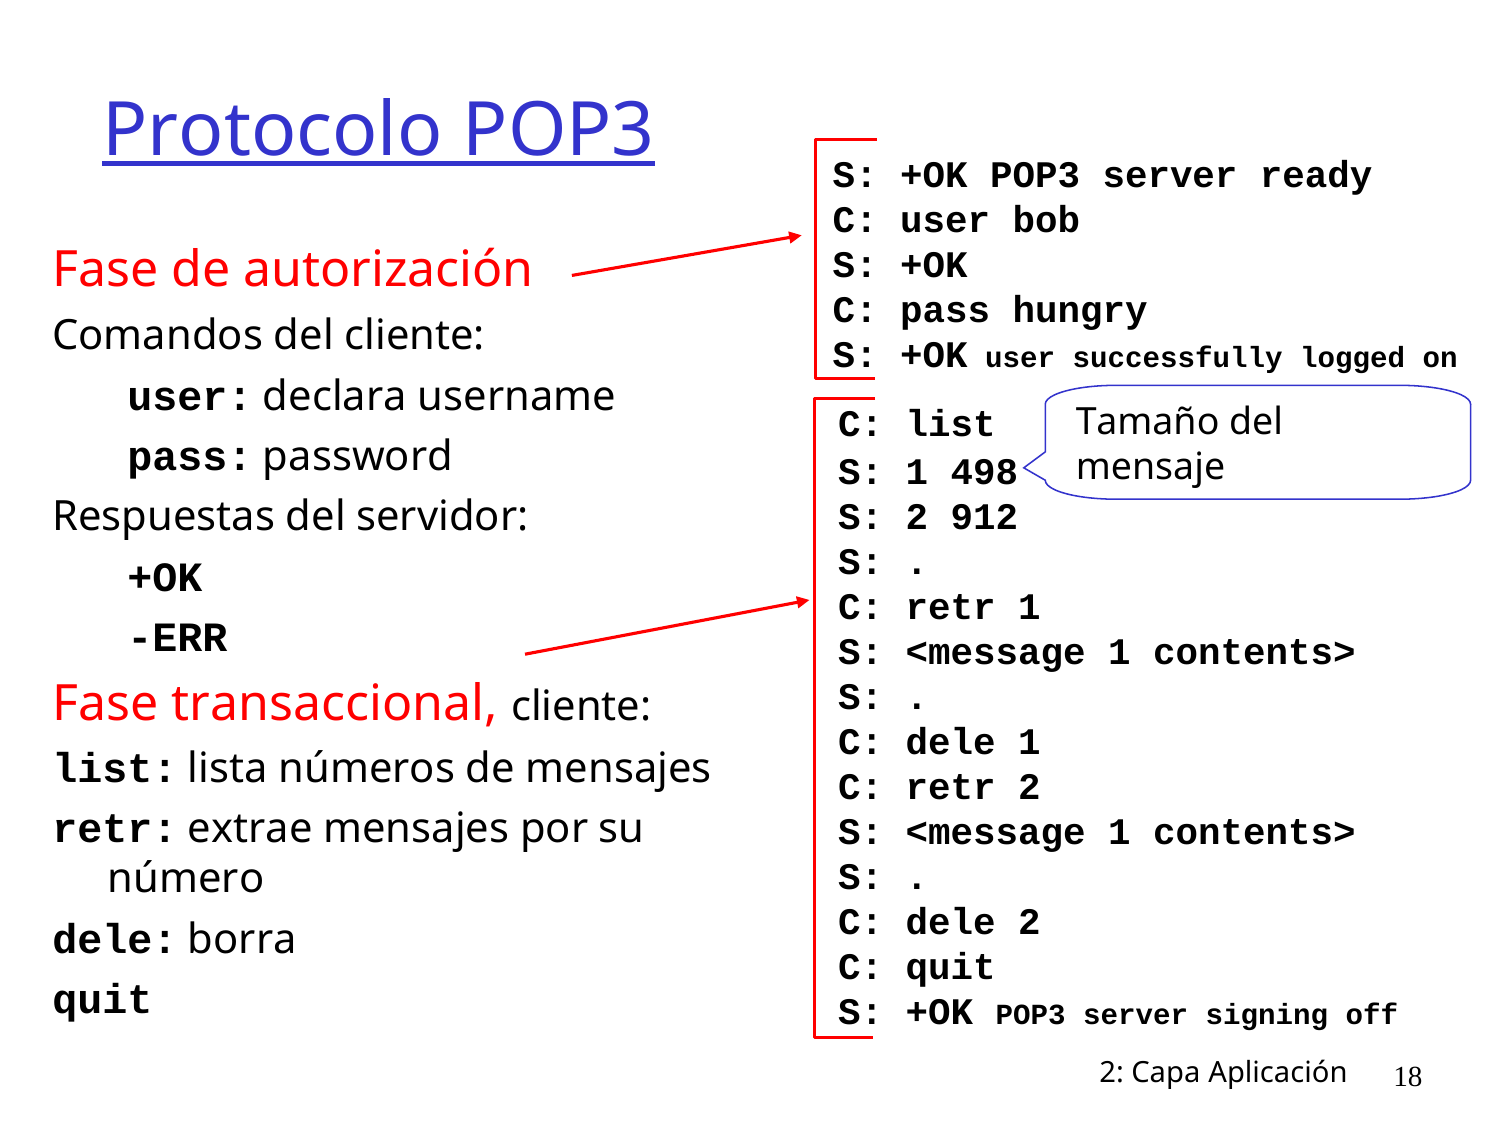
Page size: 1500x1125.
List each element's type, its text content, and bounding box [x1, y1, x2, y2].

text_box Protocolo POP3 [87, 37, 1363, 225]
text_box S: +OK POP3 server ready C: user bob S: +OK C: pass hungry S: +OK user successfully logged on [817, 96, 1473, 383]
text_box Fase de autorización Comandos del cliente: user: declara username pass: password Respuestas del servidor: +OK -ERR Fase transaccional, cliente: list: lista números de mensajes retr: extrae mensajes por su número dele: borra quit [37, 235, 733, 1081]
text_box C: list S: 1 498 S: 2 912 S: . C: retr 1 S: <message 1 contents> S: . C: dele 1 C: retr 2 S: <message 1 contents> S: . C: dele 2 C: quit S: +OK POP3 server signing off [710, 378, 1414, 1040]
text_box Tamaño del mensaje [1023, 385, 1471, 500]
